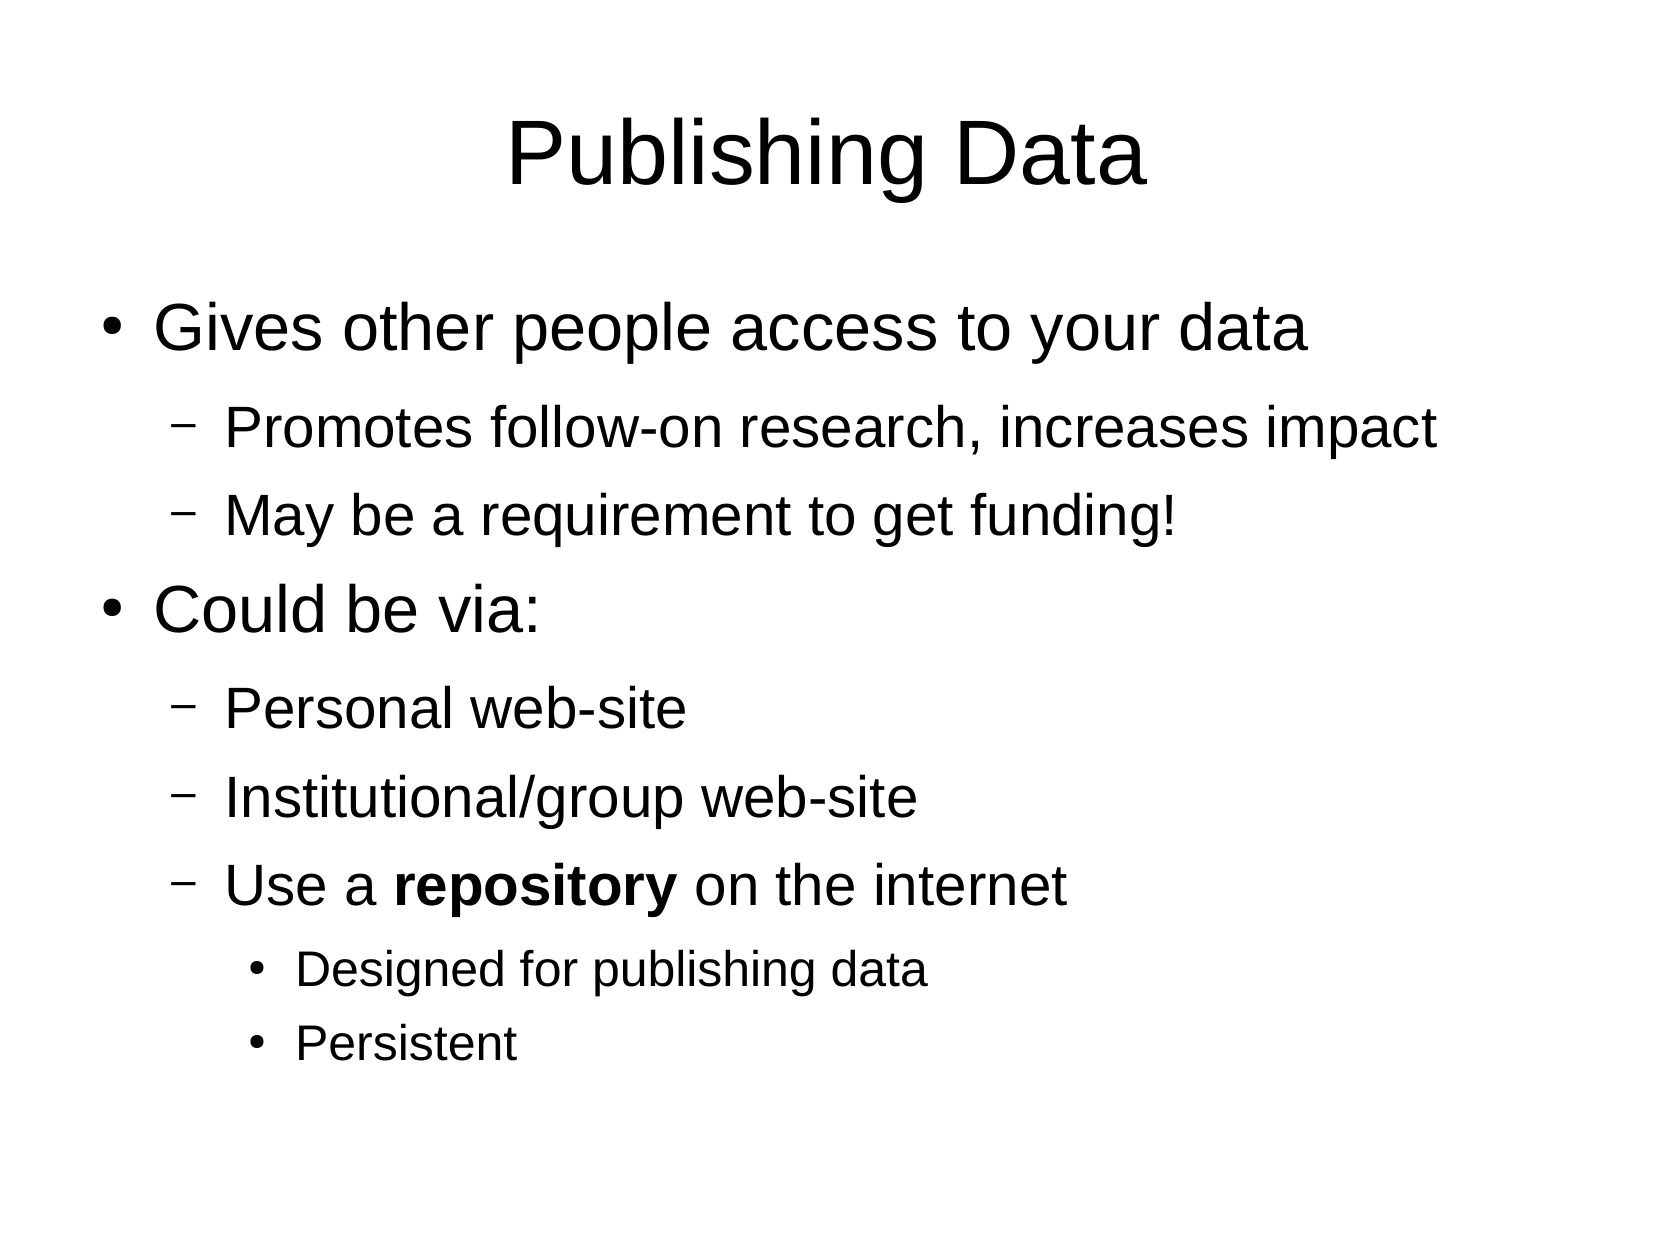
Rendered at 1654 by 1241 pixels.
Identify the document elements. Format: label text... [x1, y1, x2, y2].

list Gives other people access to your data Promotes follow-on research, increases impact May be a requirement to get funding! Could be via: Personal web-site Institutional/group web-site Use a repository on the internet Designed for publishing data Persistent [82, 290, 1571, 1109]
title Publishing Data [82, 49, 1571, 257]
